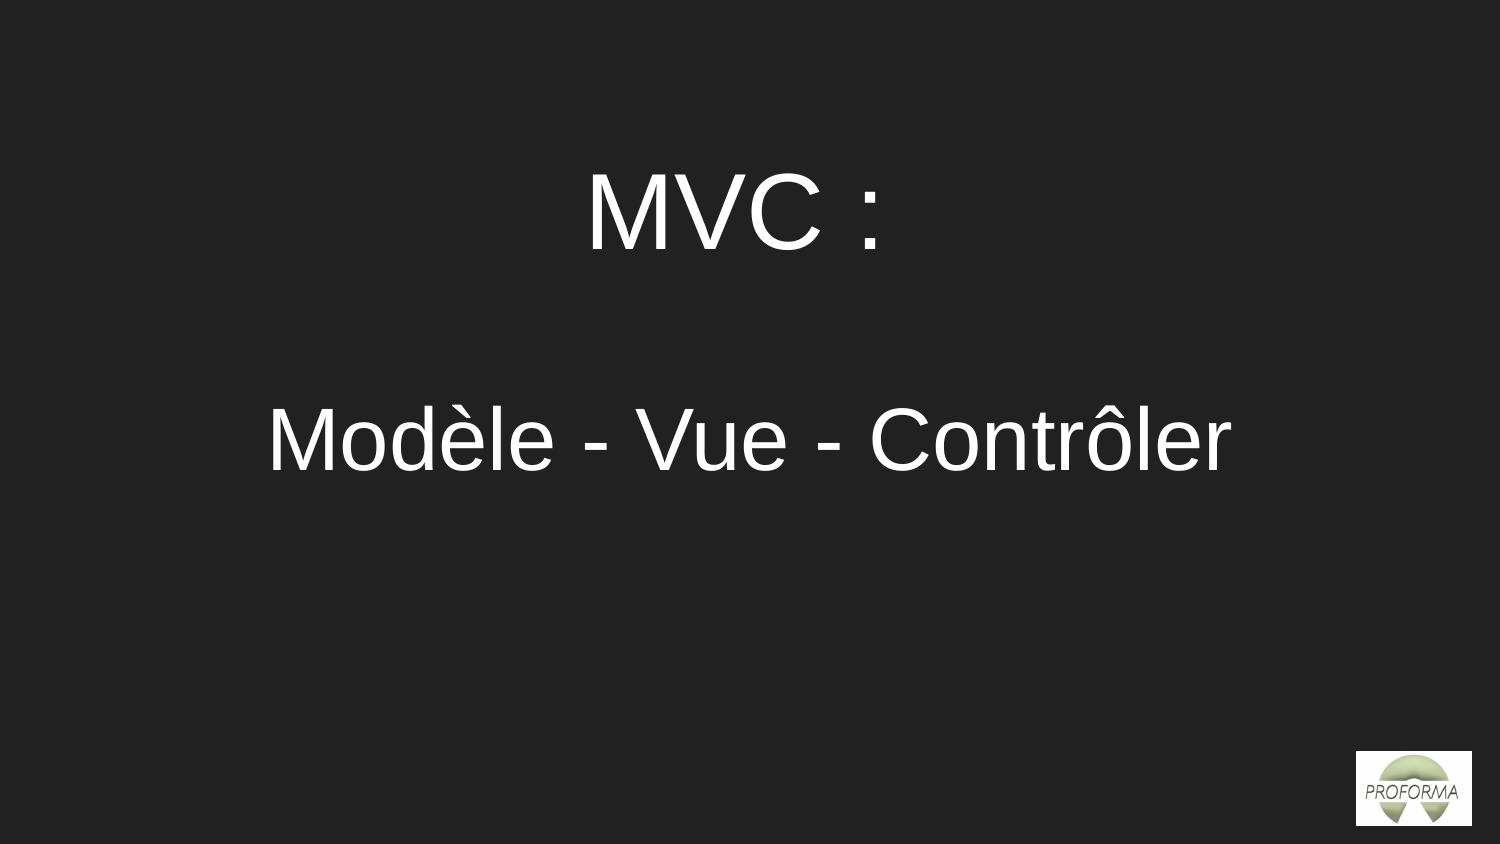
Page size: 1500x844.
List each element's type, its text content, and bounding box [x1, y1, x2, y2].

subtitle Modèle - Vue - Contrôler [51, 375, 1449, 506]
picture [1356, 751, 1472, 826]
title MVC : [51, 123, 1449, 288]
